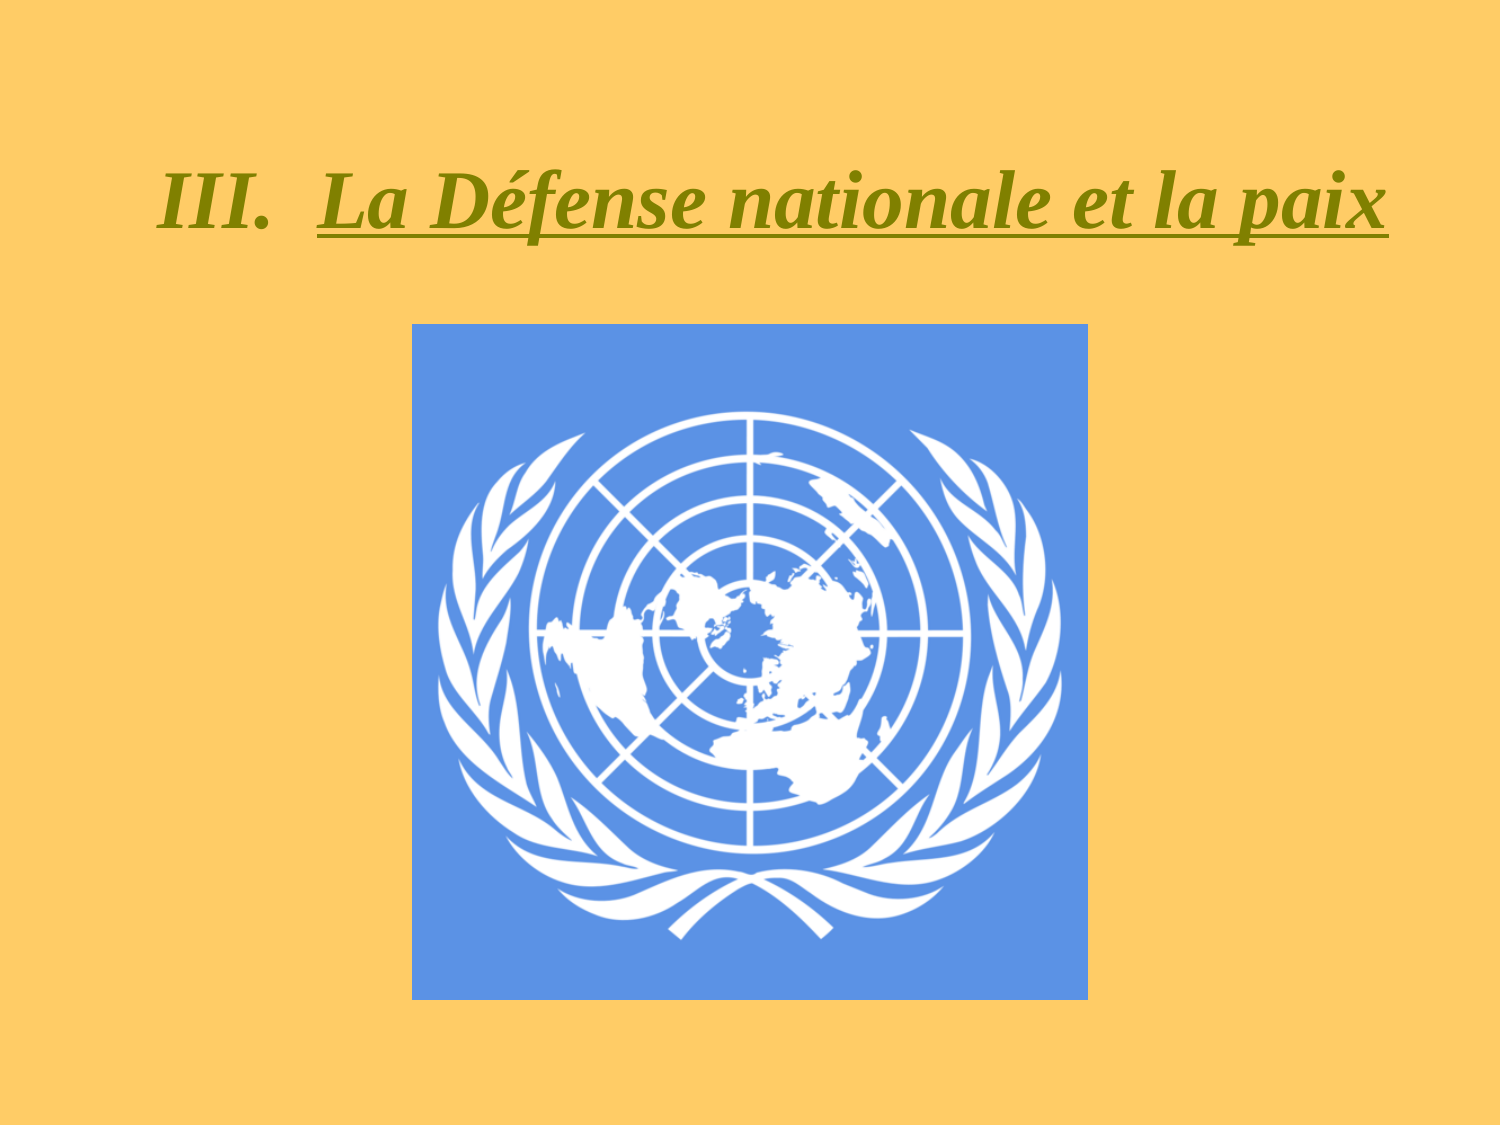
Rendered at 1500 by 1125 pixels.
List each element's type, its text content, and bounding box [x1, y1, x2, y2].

title III. La Défense nationale et la paix [112, 101, 1435, 290]
picture [412, 324, 1088, 1000]
